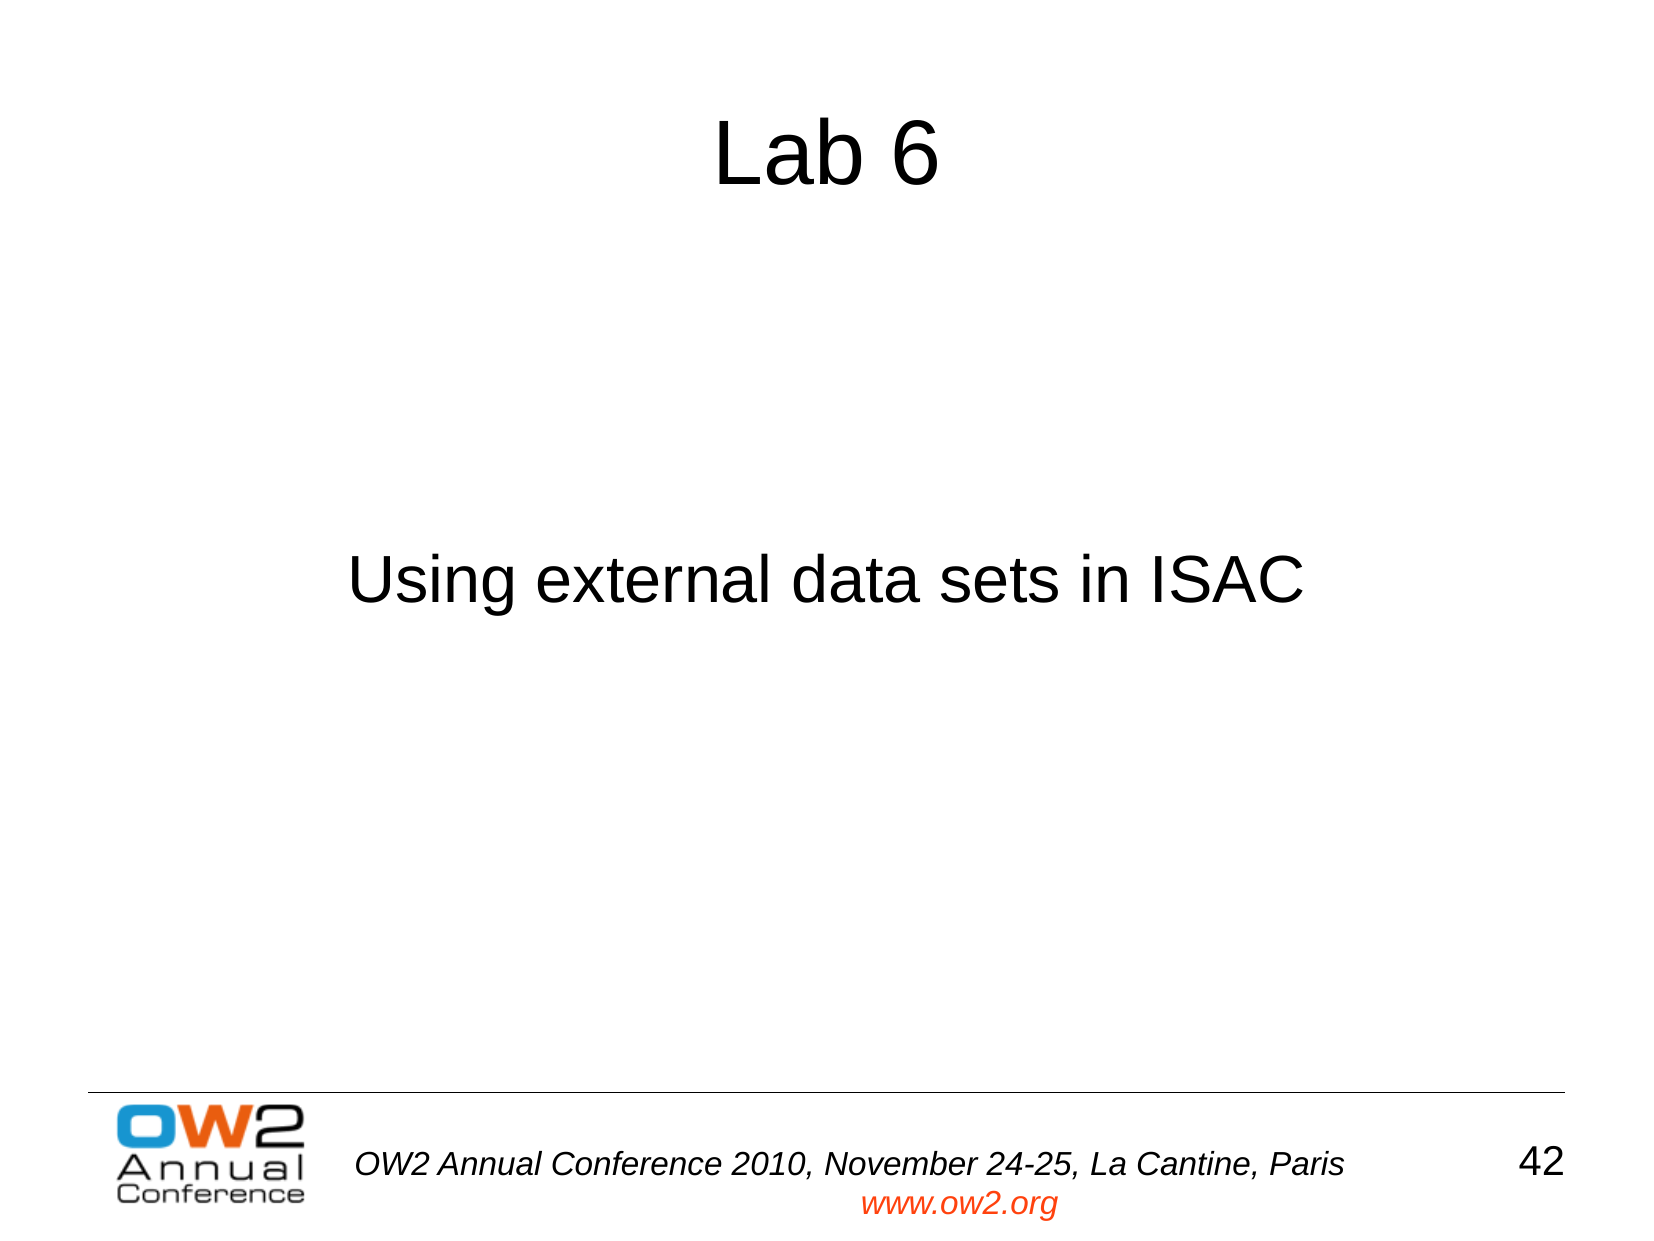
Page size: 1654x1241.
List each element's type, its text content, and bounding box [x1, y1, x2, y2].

picture [88, 1109, 333, 1213]
subtitle Using external data sets in ISAC [82, 49, 1571, 1109]
